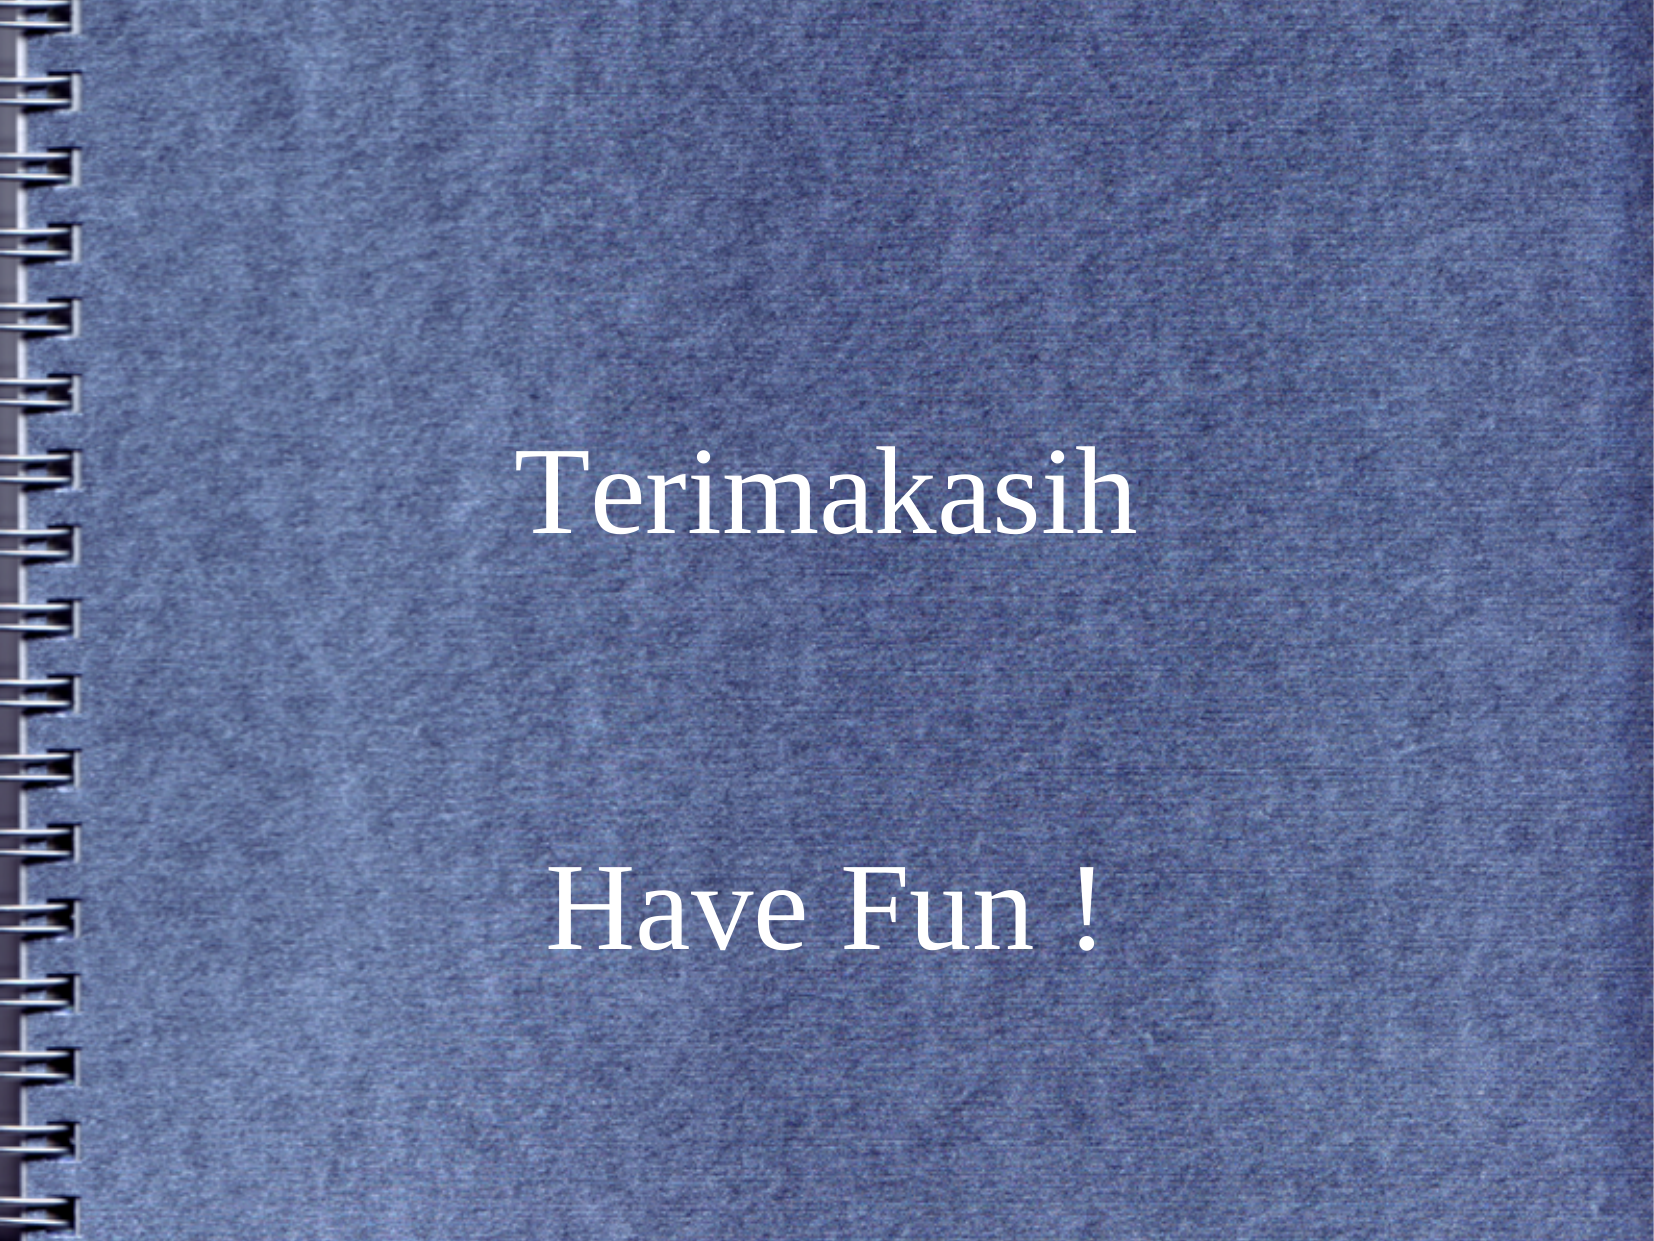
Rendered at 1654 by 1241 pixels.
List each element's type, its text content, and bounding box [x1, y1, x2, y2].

picture [0, 0, 1654, 1241]
subtitle Terimakasih Have Fun ! [82, 297, 1571, 1102]
title [82, 56, 1571, 250]
